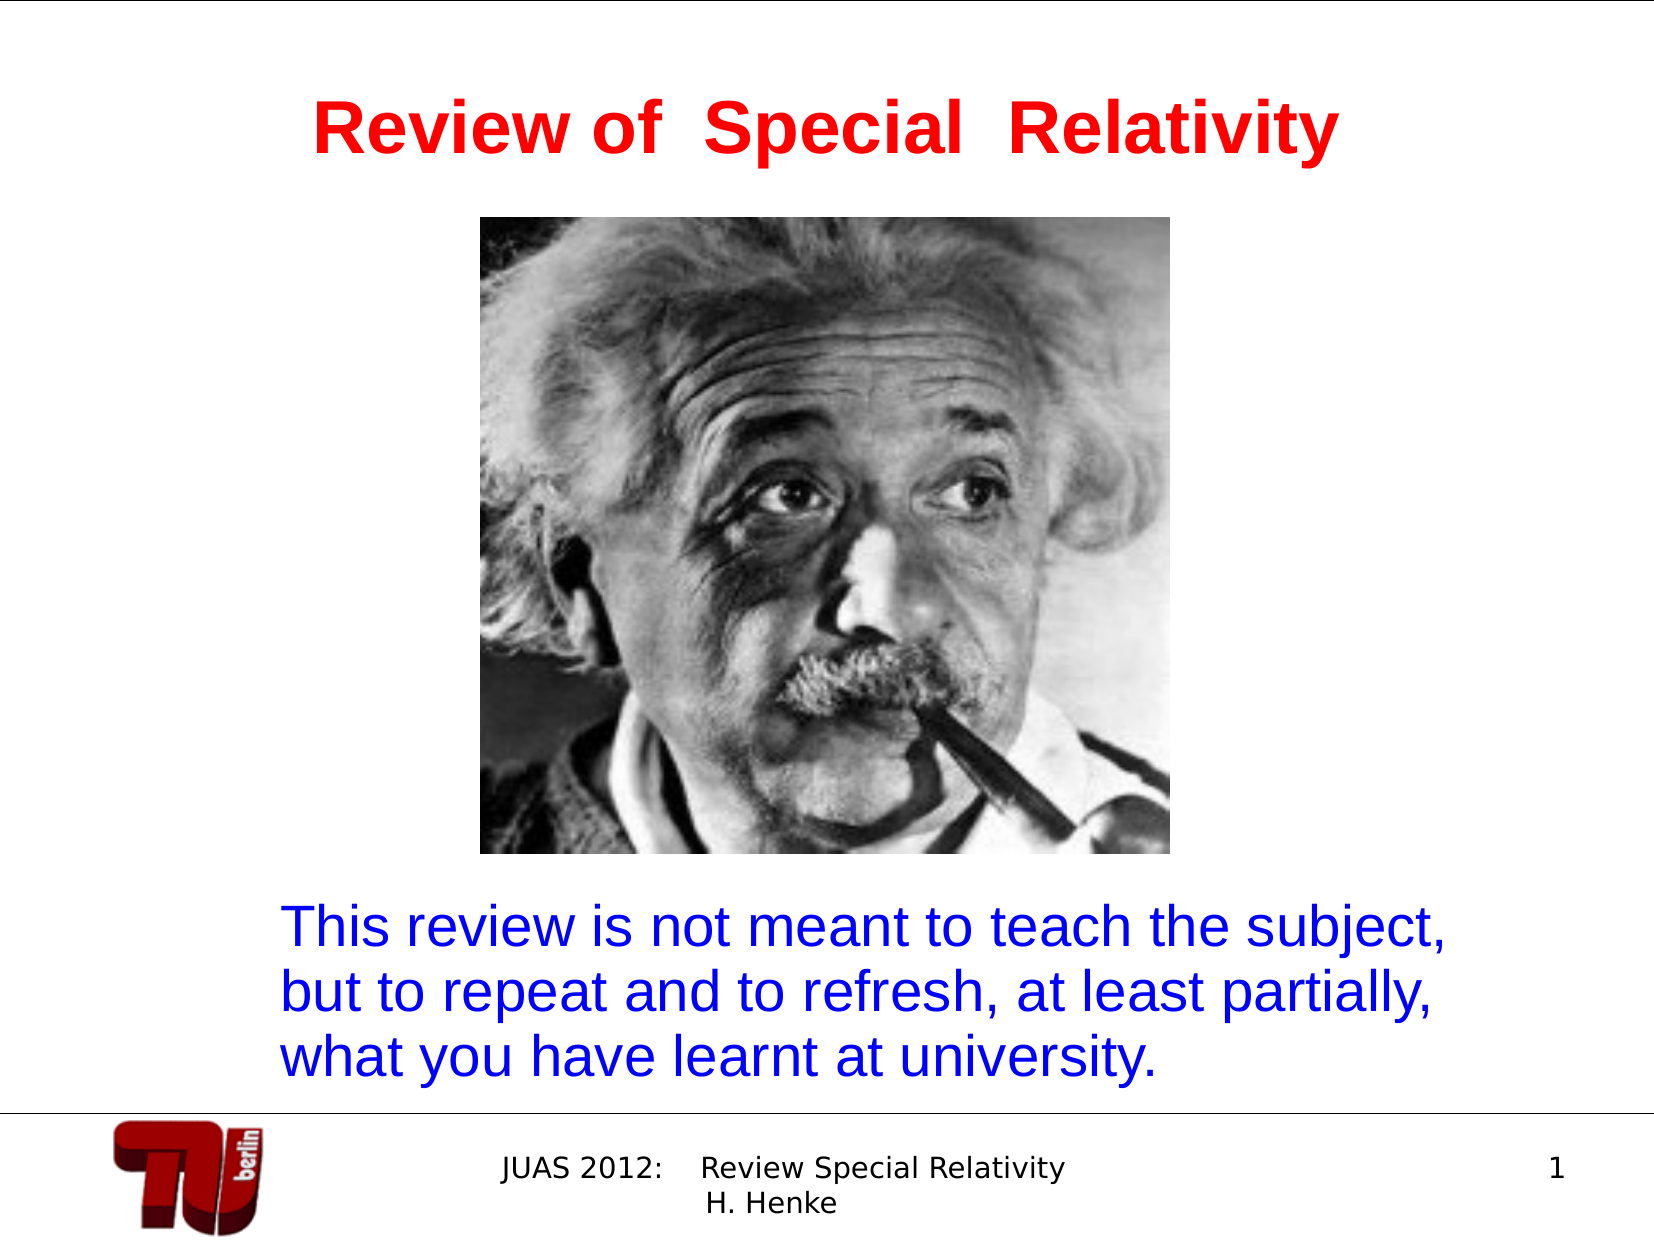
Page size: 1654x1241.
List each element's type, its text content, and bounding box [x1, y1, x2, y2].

picture [112, 1119, 265, 1238]
text_box [708, 944, 945, 1018]
text_box This review is not meant to teach the subject, but to repeat and to refresh, at least partially, what you have learnt at university. [265, 885, 1477, 1096]
picture [480, 217, 1170, 854]
text_box Review of Special Relativity [295, 78, 1359, 178]
